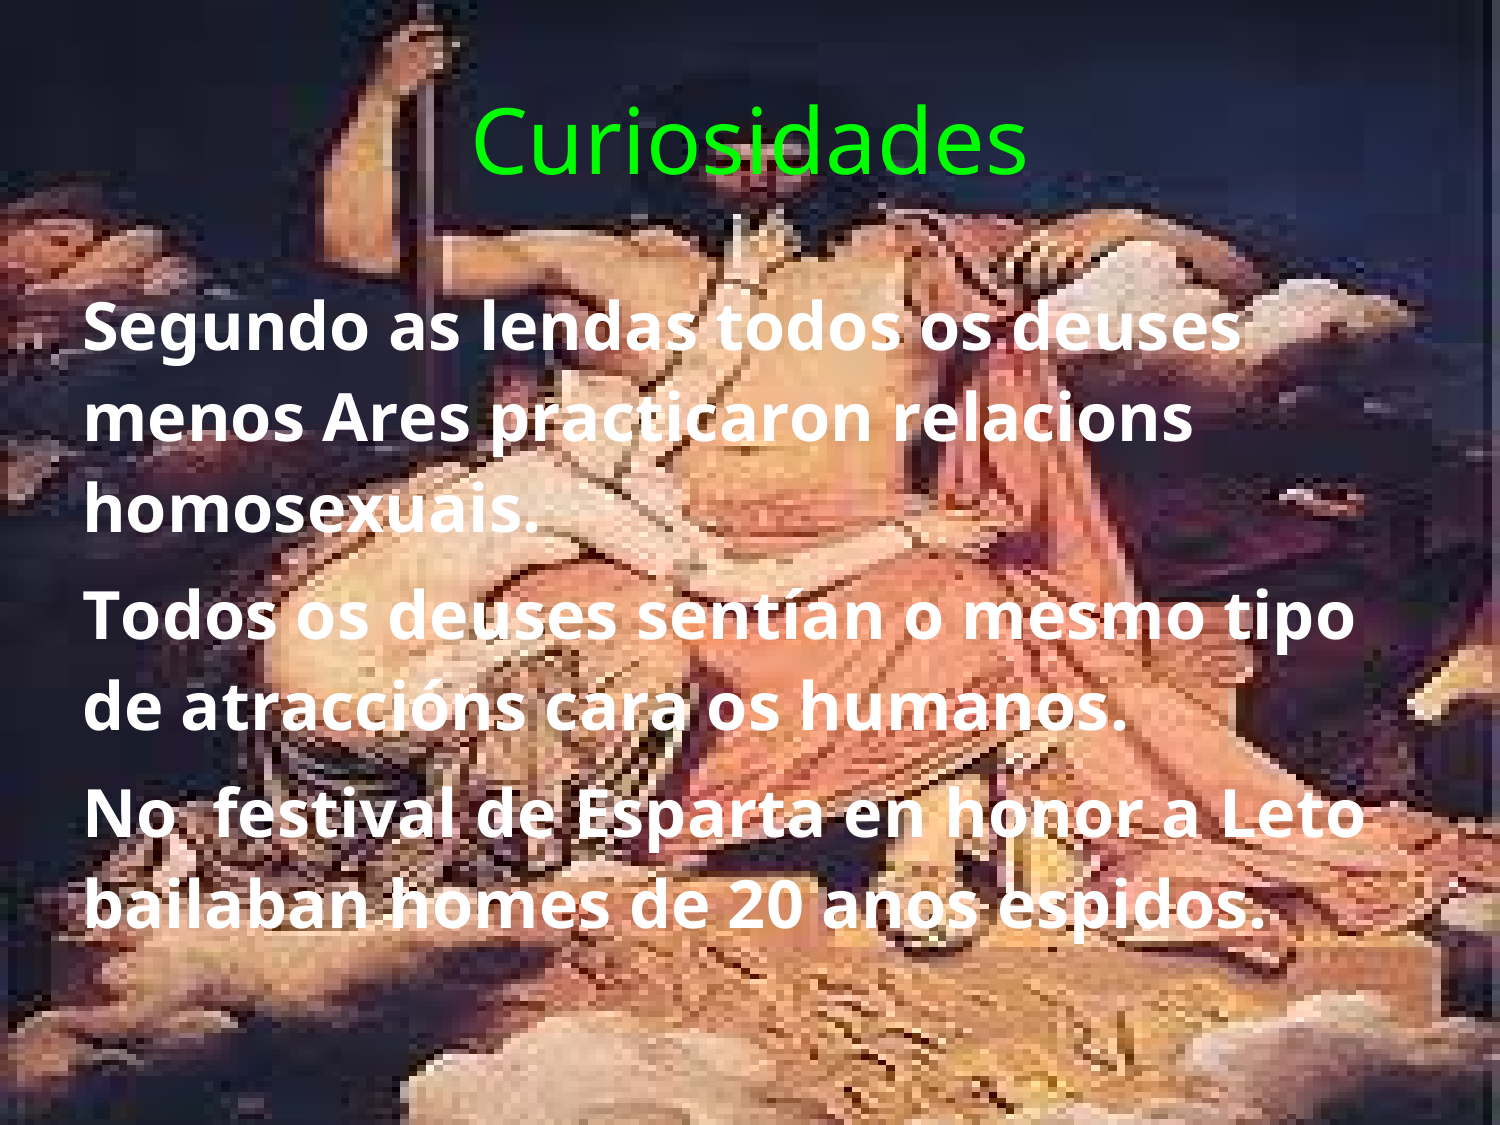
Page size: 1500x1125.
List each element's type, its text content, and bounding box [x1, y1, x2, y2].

picture [0, 0, 1500, 1125]
title Curiosidades [75, 45, 1426, 233]
list Segundo as lendas todos os deuses menos Ares practicaron relacions homosexuais. Todos os deuses sentían o mesmo tipo de atraccións cara os humanos. No festival de Esparta en honor a Leto bailaban homes de 20 anos espidos. [67, 271, 1418, 1015]
